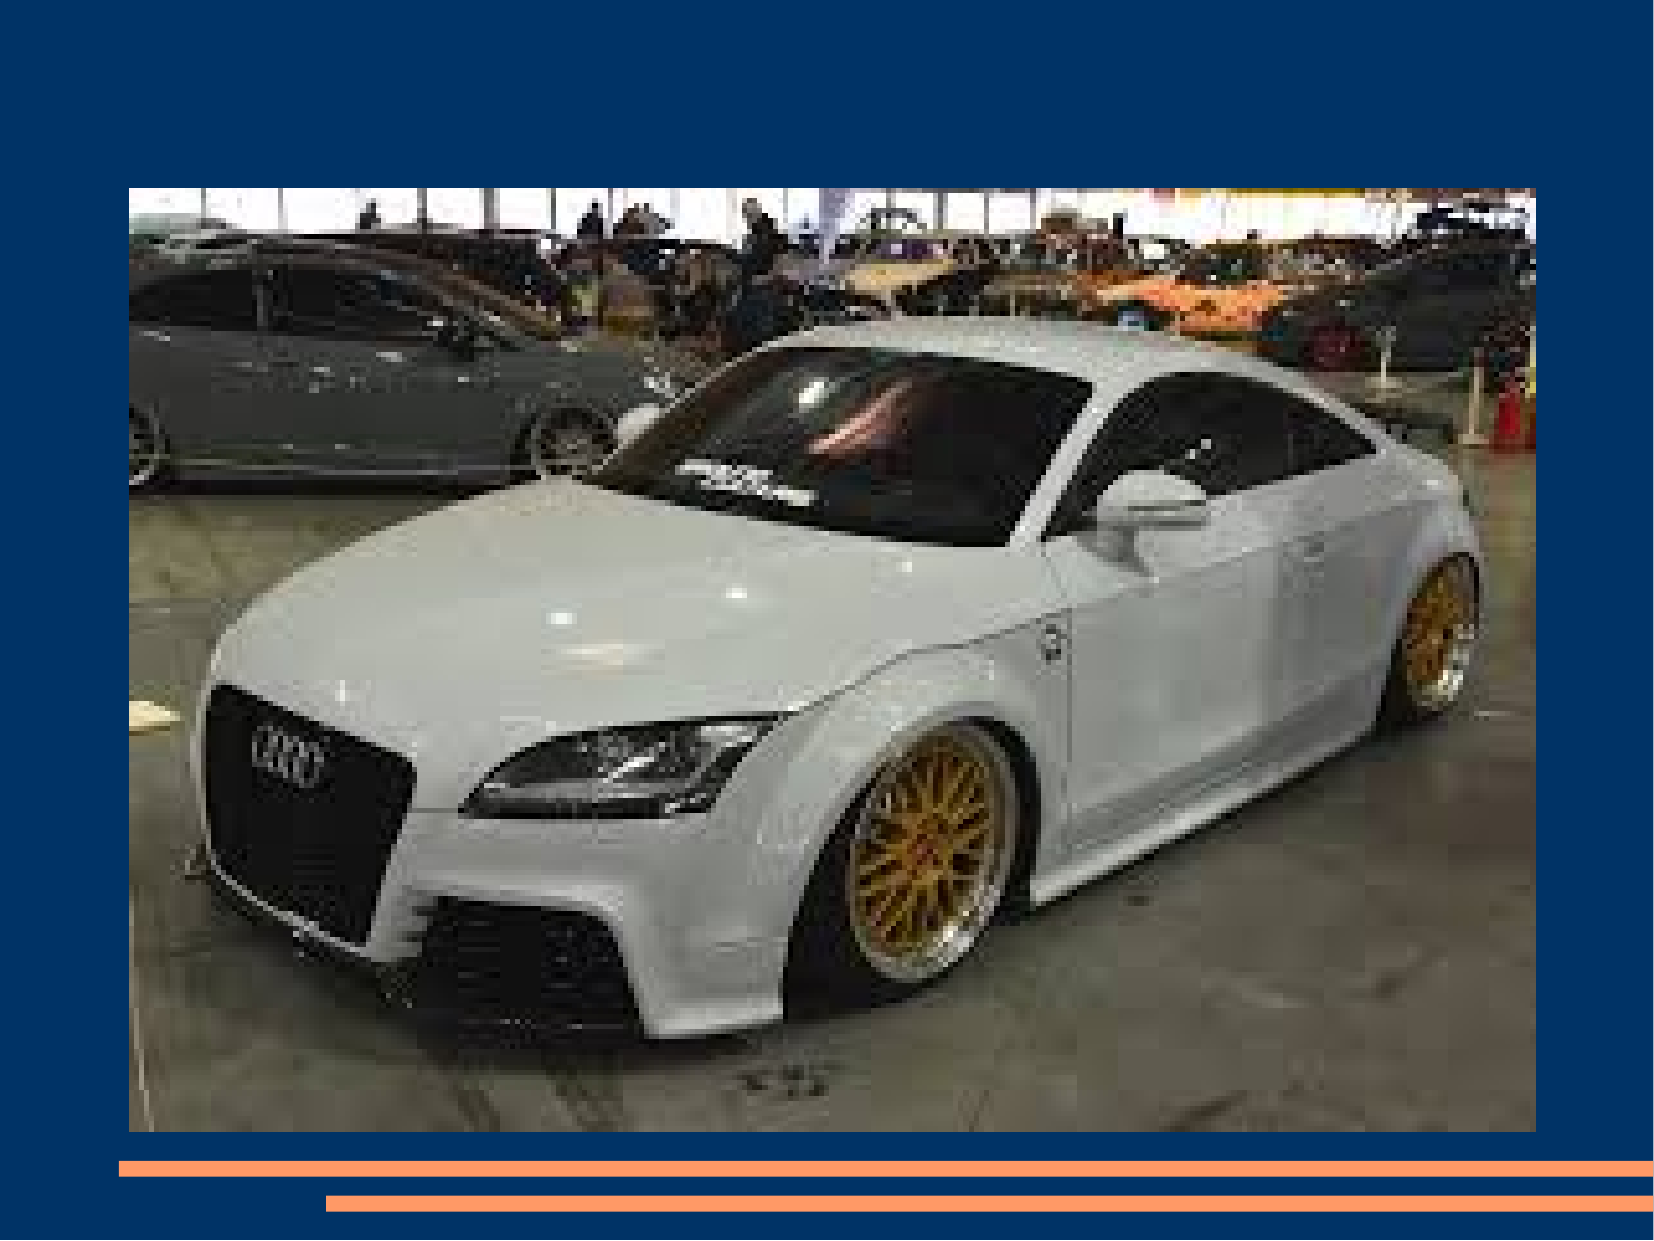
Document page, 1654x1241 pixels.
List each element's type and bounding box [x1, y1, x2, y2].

picture [129, 188, 1536, 1132]
